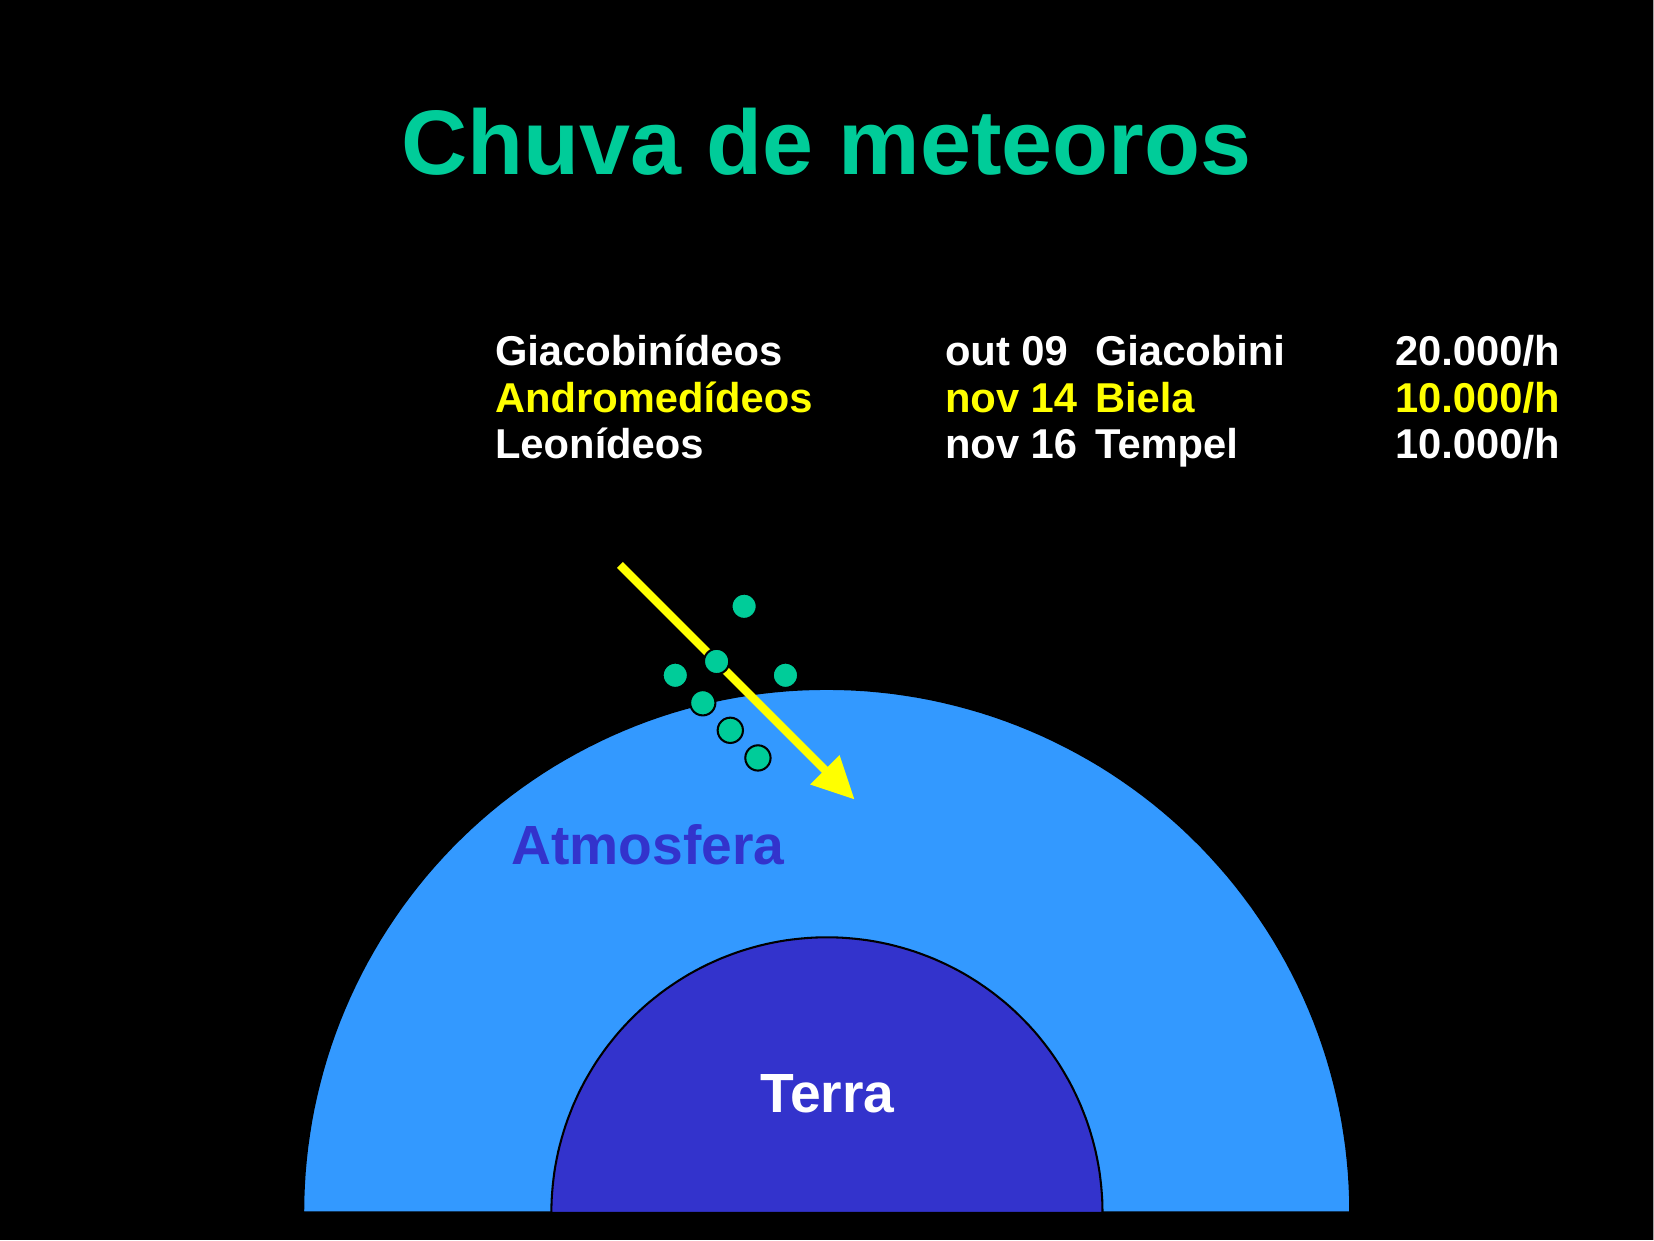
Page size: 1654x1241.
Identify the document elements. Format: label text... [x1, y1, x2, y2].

text_box Giacobinídeos out 09 Giacobini 20.000/h Andromedídeos nov 14 Biela 10.000/h Leonídeos nov 16 Tempel 10.000/h [479, 322, 1576, 476]
text_box Atmosfera [496, 810, 801, 885]
text_box [303, 688, 1351, 1213]
text_box Terra [745, 1058, 910, 1133]
title Chuva de meteoros [124, 41, 1530, 248]
